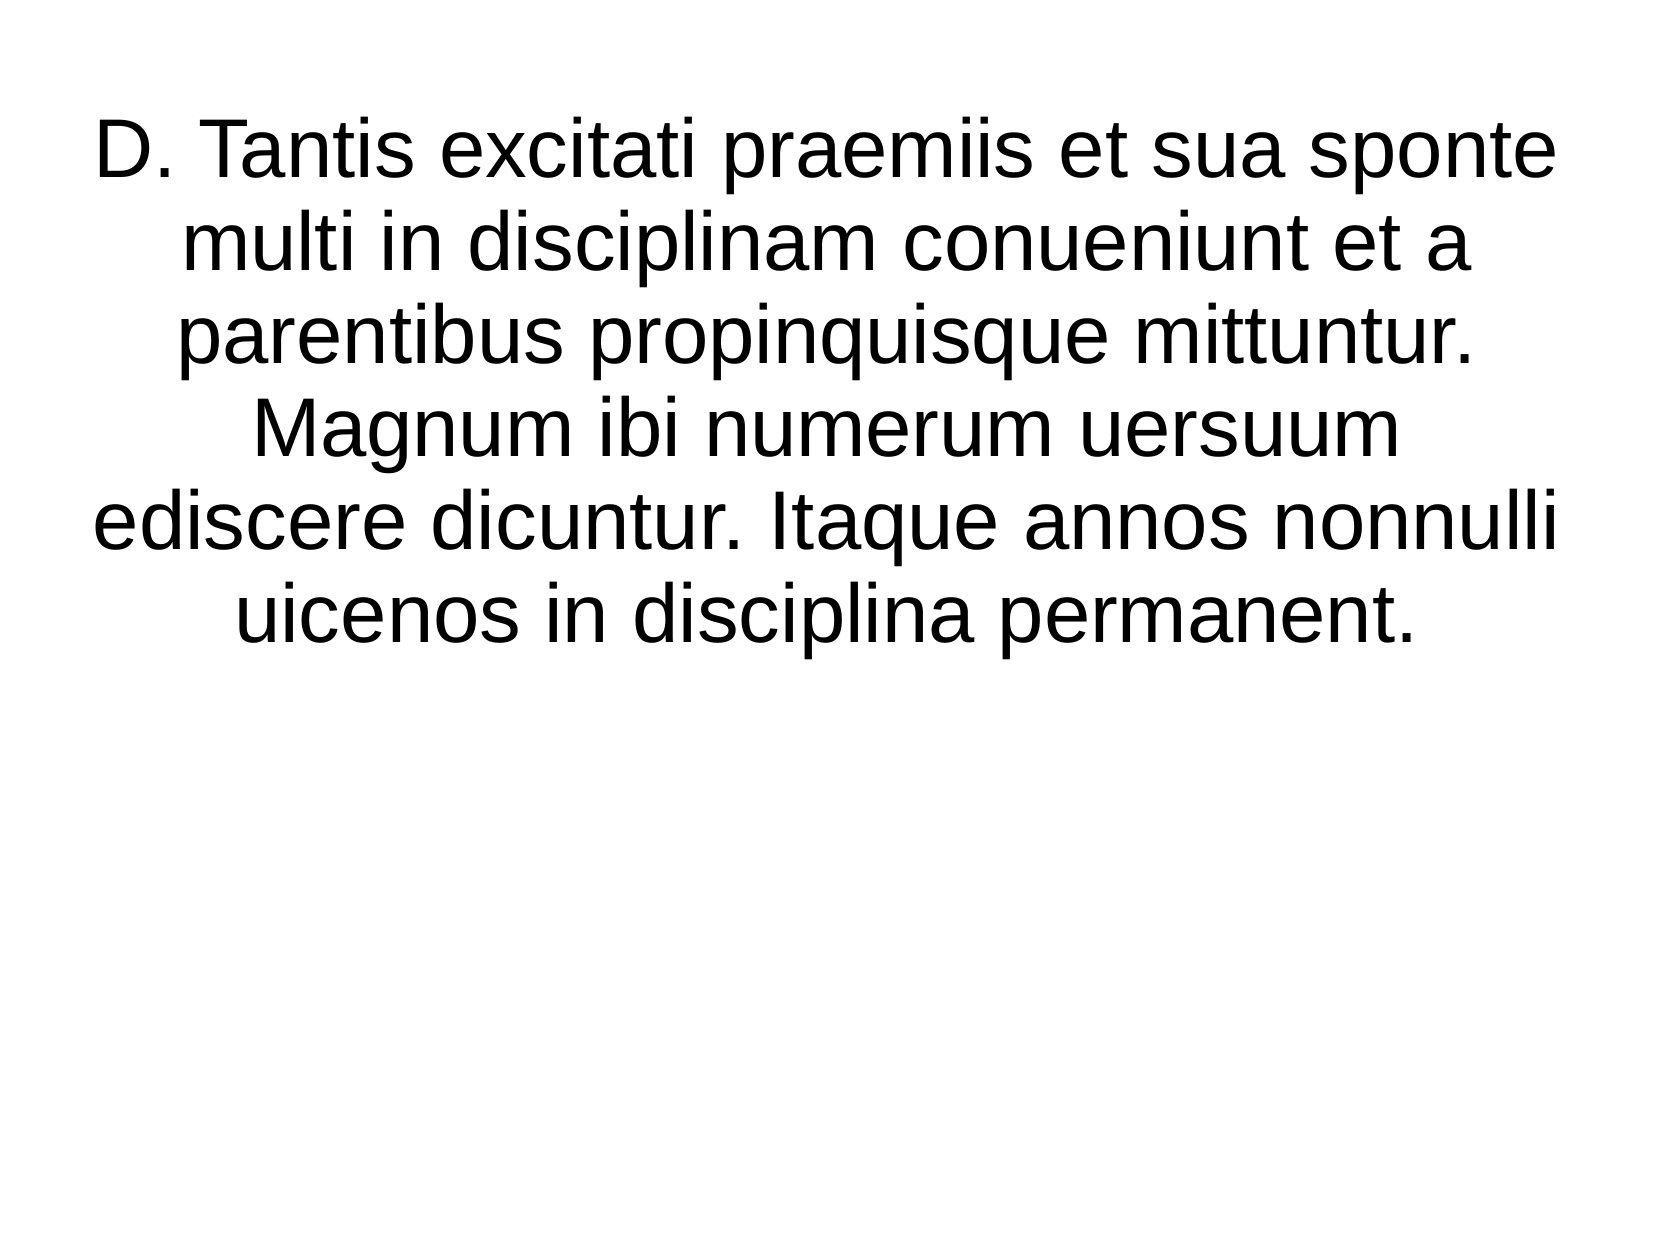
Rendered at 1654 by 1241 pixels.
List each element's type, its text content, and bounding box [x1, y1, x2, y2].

subtitle D. Tantis excitati praemiis et sua sponte multi in disciplinam conueniunt et a parentibus propinquisque mittuntur. Magnum ibi numerum uersuum ediscere dicuntur. Itaque annos nonnulli uicenos in disciplina permanent. [82, 82, 1571, 1109]
